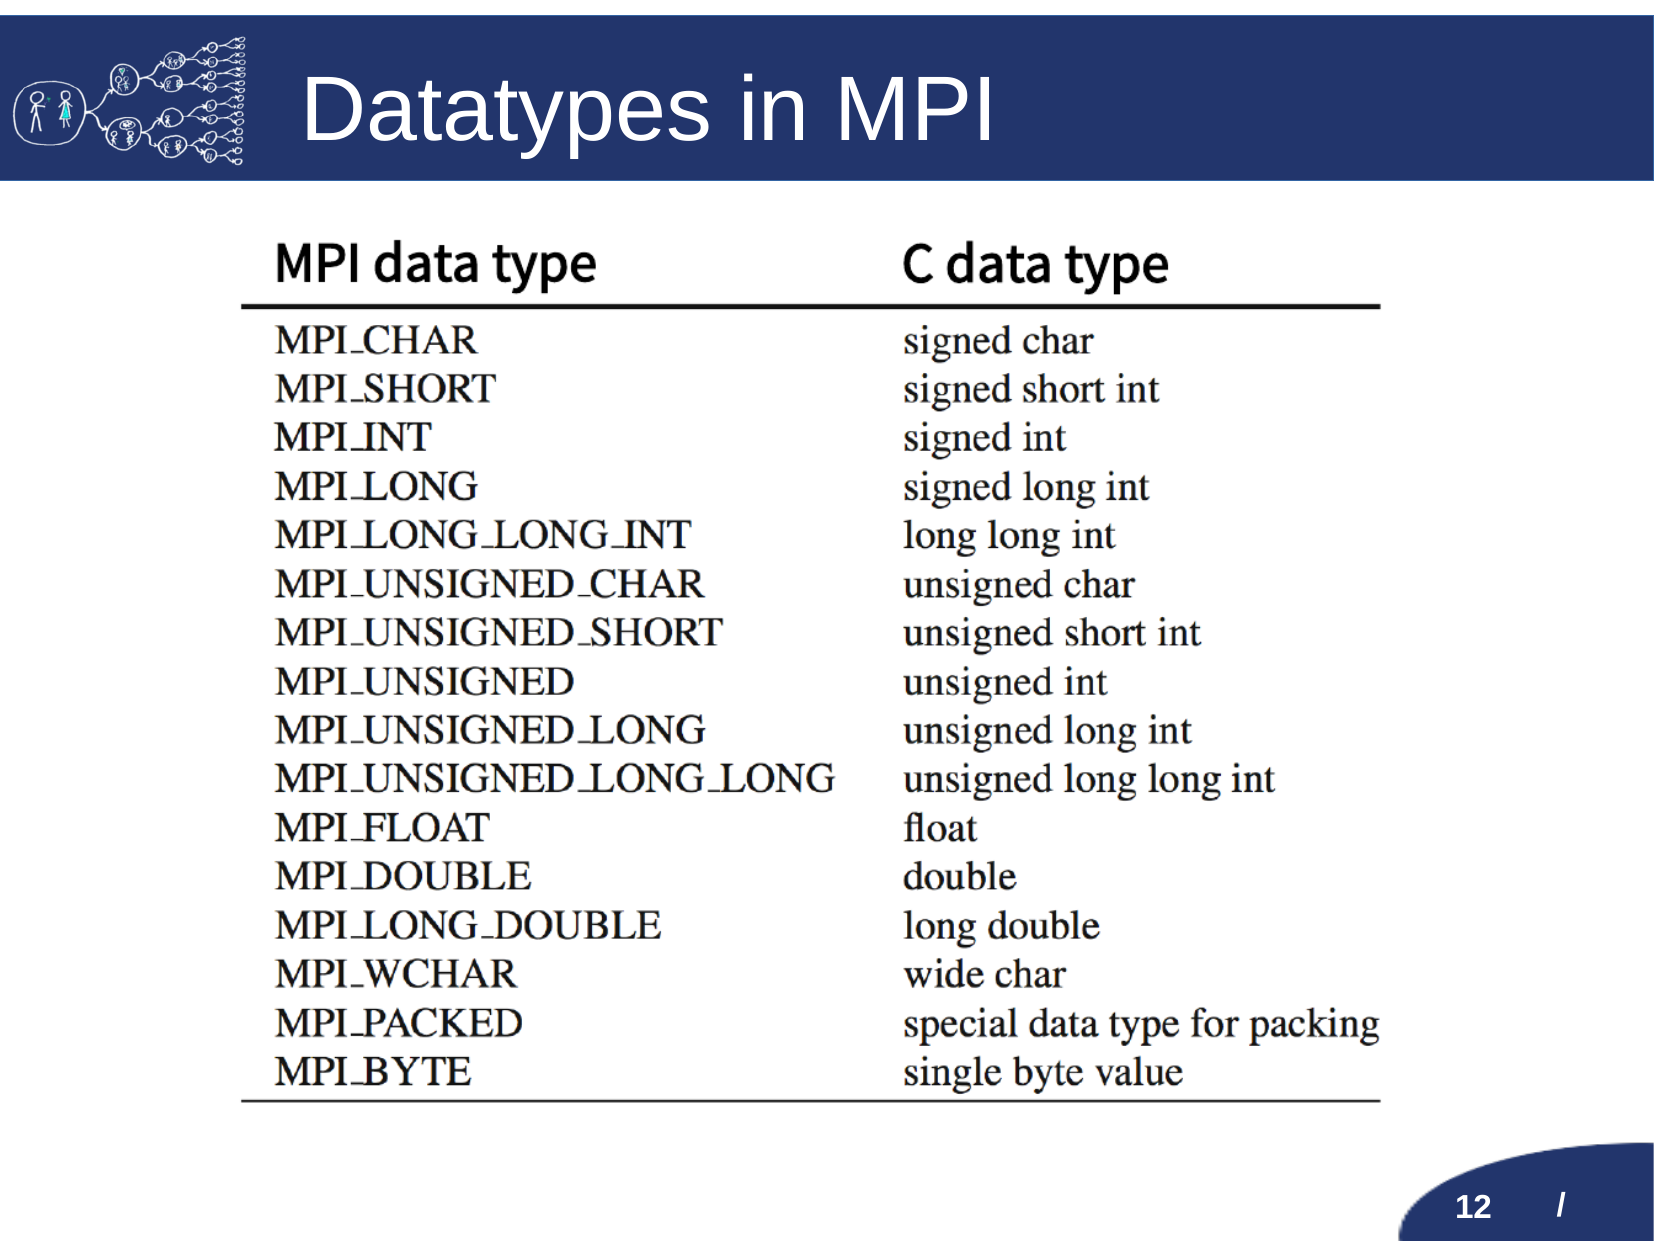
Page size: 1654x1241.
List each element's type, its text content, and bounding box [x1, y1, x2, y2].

title Datatypes in MPI [300, 48, 1571, 152]
picture [234, 240, 1386, 1111]
text_box [1455, 1185, 1546, 1226]
